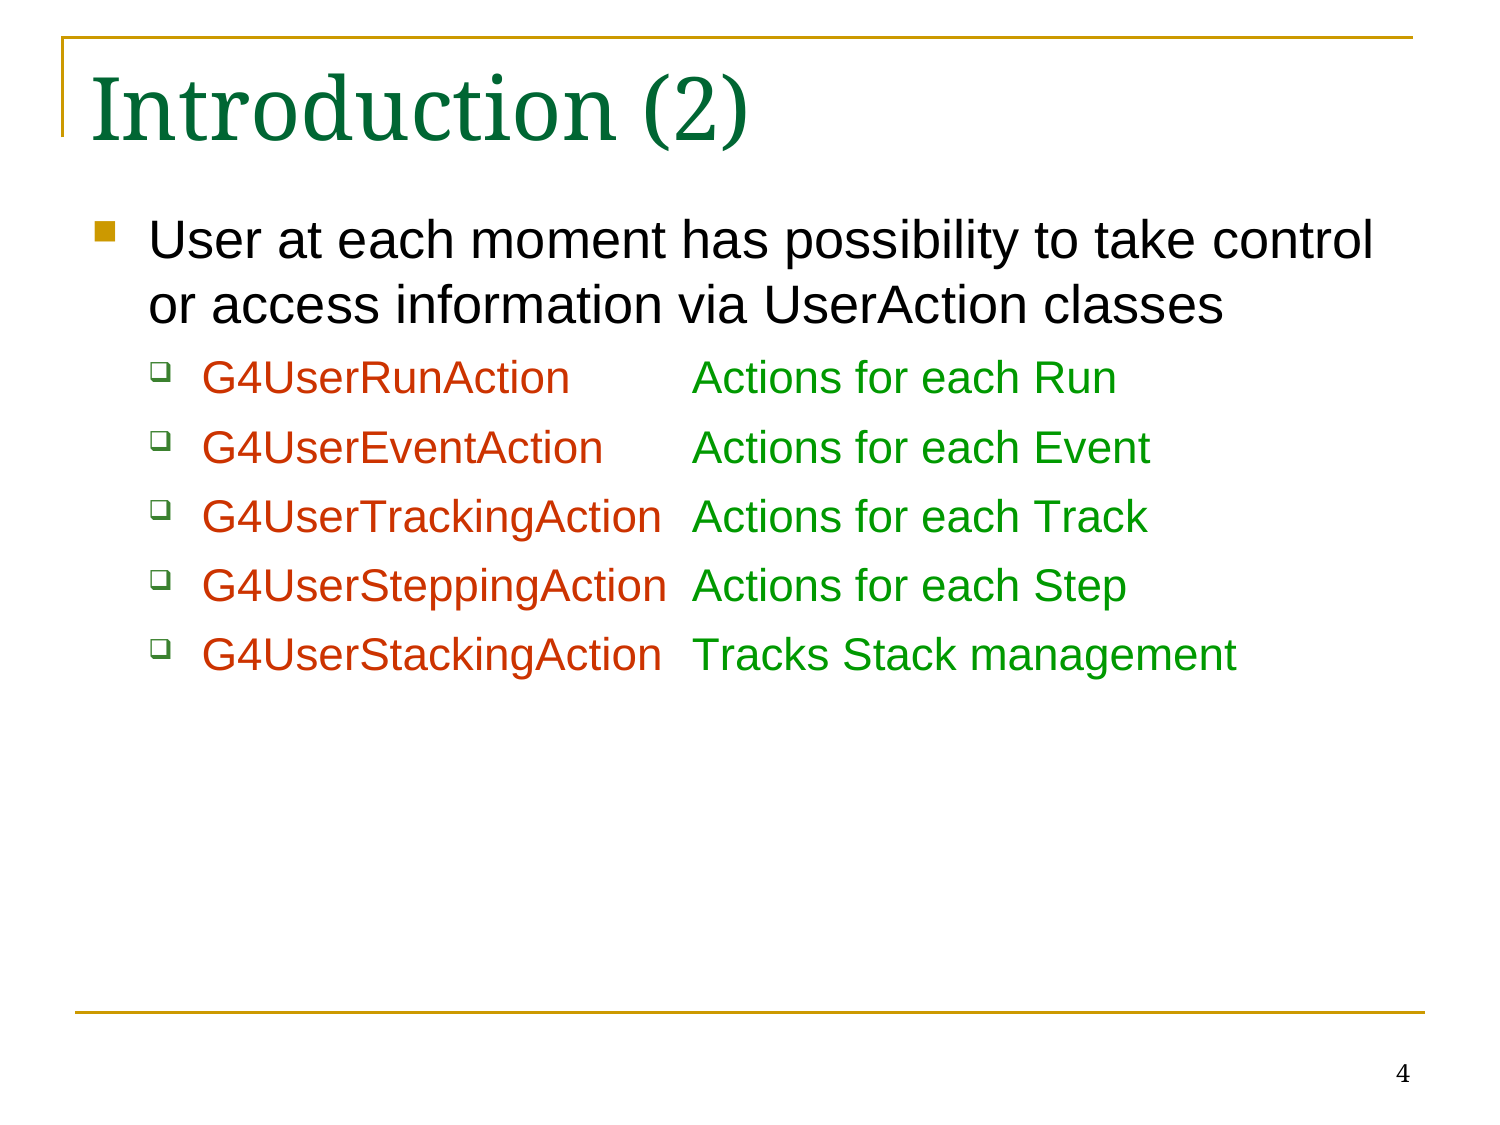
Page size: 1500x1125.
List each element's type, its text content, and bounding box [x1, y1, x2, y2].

text_box <number> [1074, 1024, 1426, 1100]
list User at each moment has possibility to take control or access information via UserAction classes G4UserRunAction Actions for each Run G4UserEventAction Actions for each Event G4UserTrackingAction Actions for each Track G4UserSteppingAction Actions for each Step G4UserStackingAction Tracks Stack management [76, 196, 1427, 1011]
title Introduction (2) [75, 45, 1426, 233]
